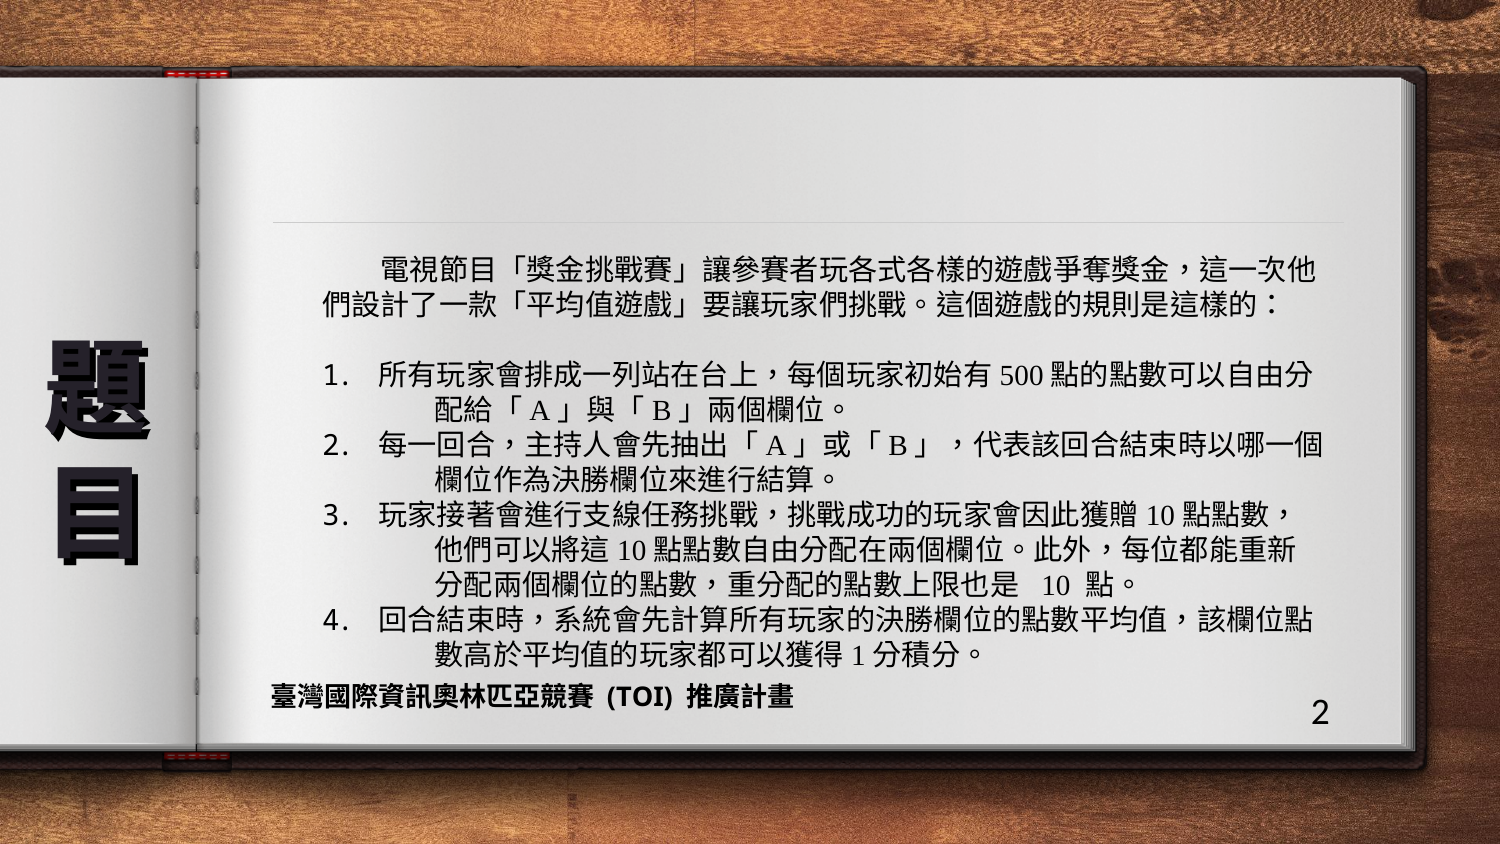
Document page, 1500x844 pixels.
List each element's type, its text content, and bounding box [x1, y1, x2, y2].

text_box 電視節目「獎金挑戰賽」讓參賽者玩各式各樣的遊戲爭奪獎金，這一次他 們設計了一款「平均值遊戲」要讓玩家們挑戰。這個遊戲的規則是這樣的： 所有玩家會排成一列站在台上，每個玩家初始有500點的點數可以自由分配給「A」與「B」兩個欄位。 每一回合，主持人會先抽出「A」或「B」，代表該回合結束時以哪一個欄位作為決勝欄位來進行結算。 玩家接著會進行支線任務挑戰，挑戰成功的玩家會因此獲贈10點點數，他們可以將這10點點數自由分配在兩個欄位。此外，每位都能重新分配兩個欄位的點數，重分配的點數上限也是 10 點。 回合結束時，系統會先計算所有玩家的決勝欄位的點數平均值，該欄位點數高於平均值的玩家都可以獲得1分積分。 [307, 244, 1341, 679]
text_box [1295, 672, 1386, 737]
title 題 目 [28, 306, 210, 552]
